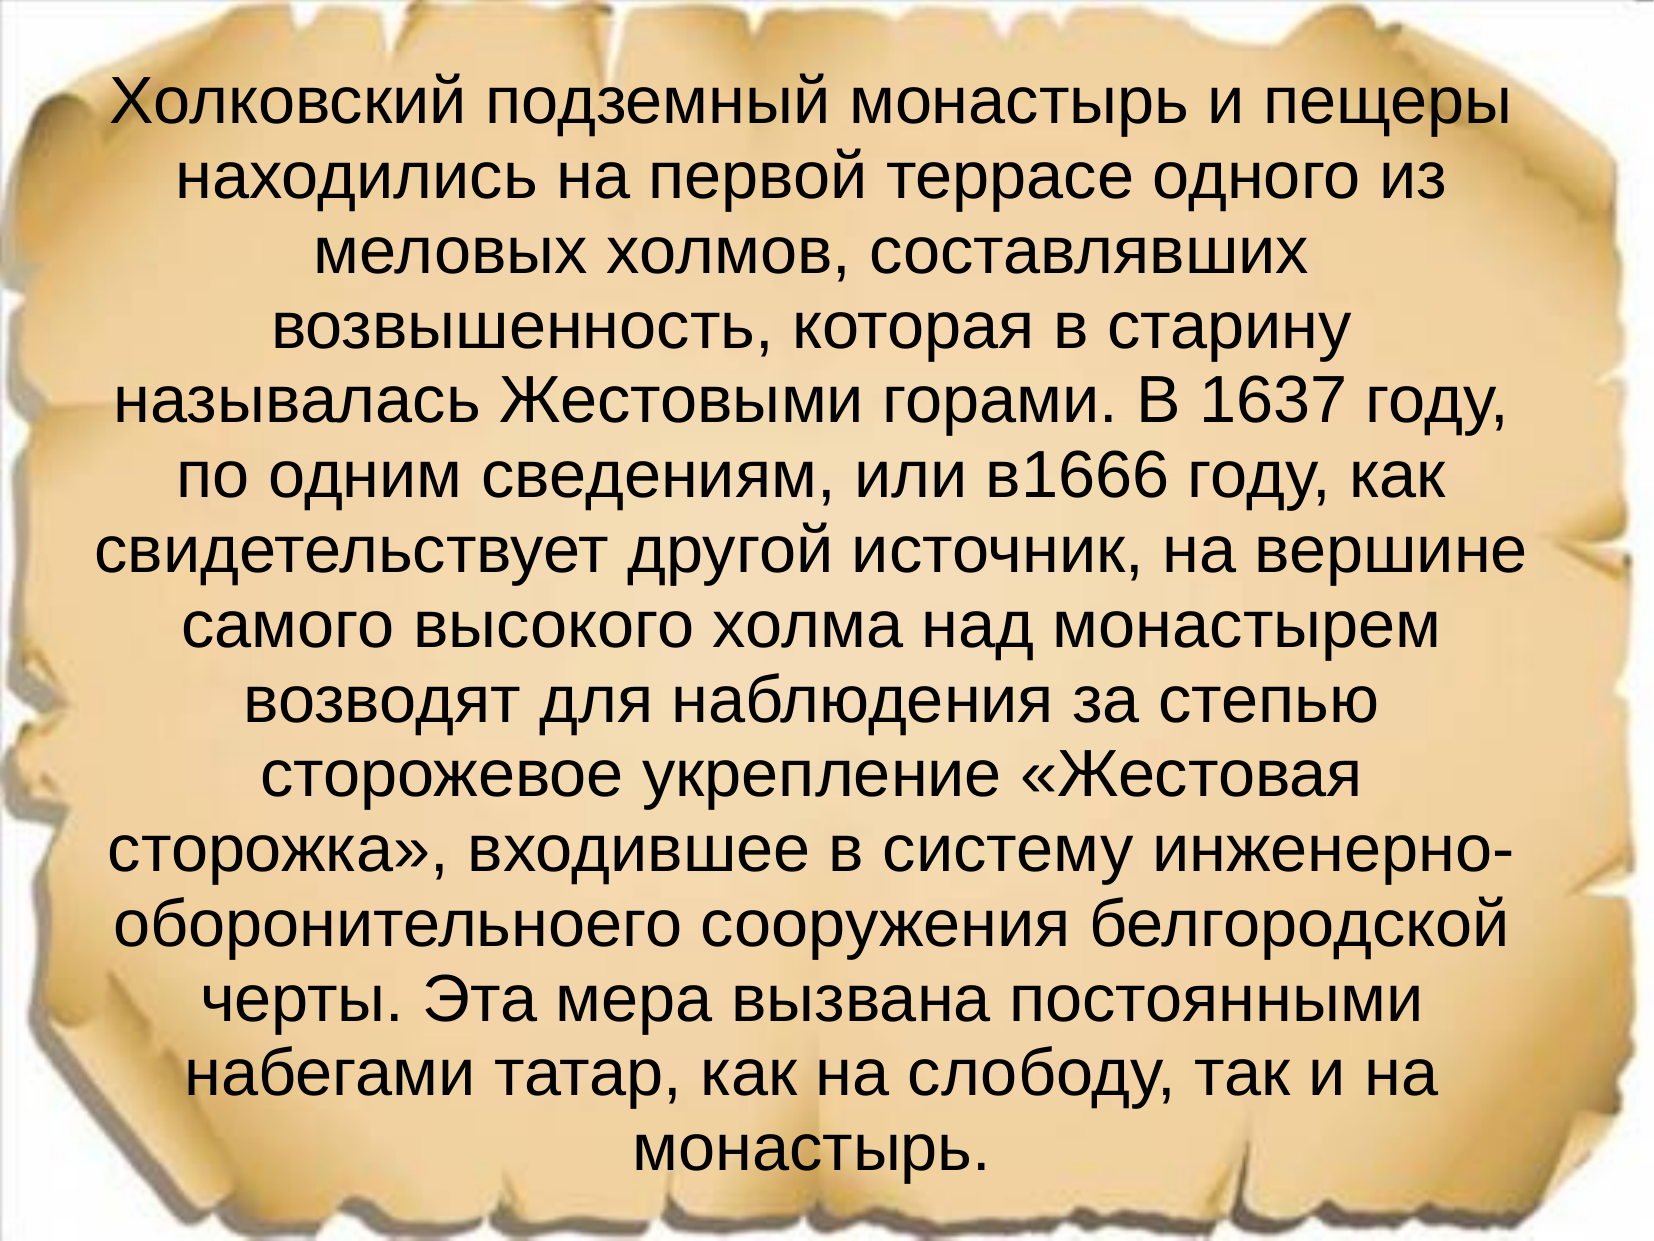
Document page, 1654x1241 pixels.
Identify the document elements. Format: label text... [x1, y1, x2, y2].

picture [0, 0, 1654, 1241]
subtitle Холковский подземный монастырь и пещеры находились на первой террасе одного из меловых холмов, составлявших возвышенность, которая в старину называлась Жестовыми горами. В 1637 году, по одним сведениям, или в1666 году, как свидетельствует другой источник, на вершине самого высокого холма над монастырем возводят для наблюдения за степью сторожевое укрепление «Жестовая сторожка», входившее в систему инженерно-оборонительноего сооружения белгородской черты. Эта мера вызвана постоянными набегами татар, как на слободу, так и на монастырь. [88, 47, 1536, 1224]
